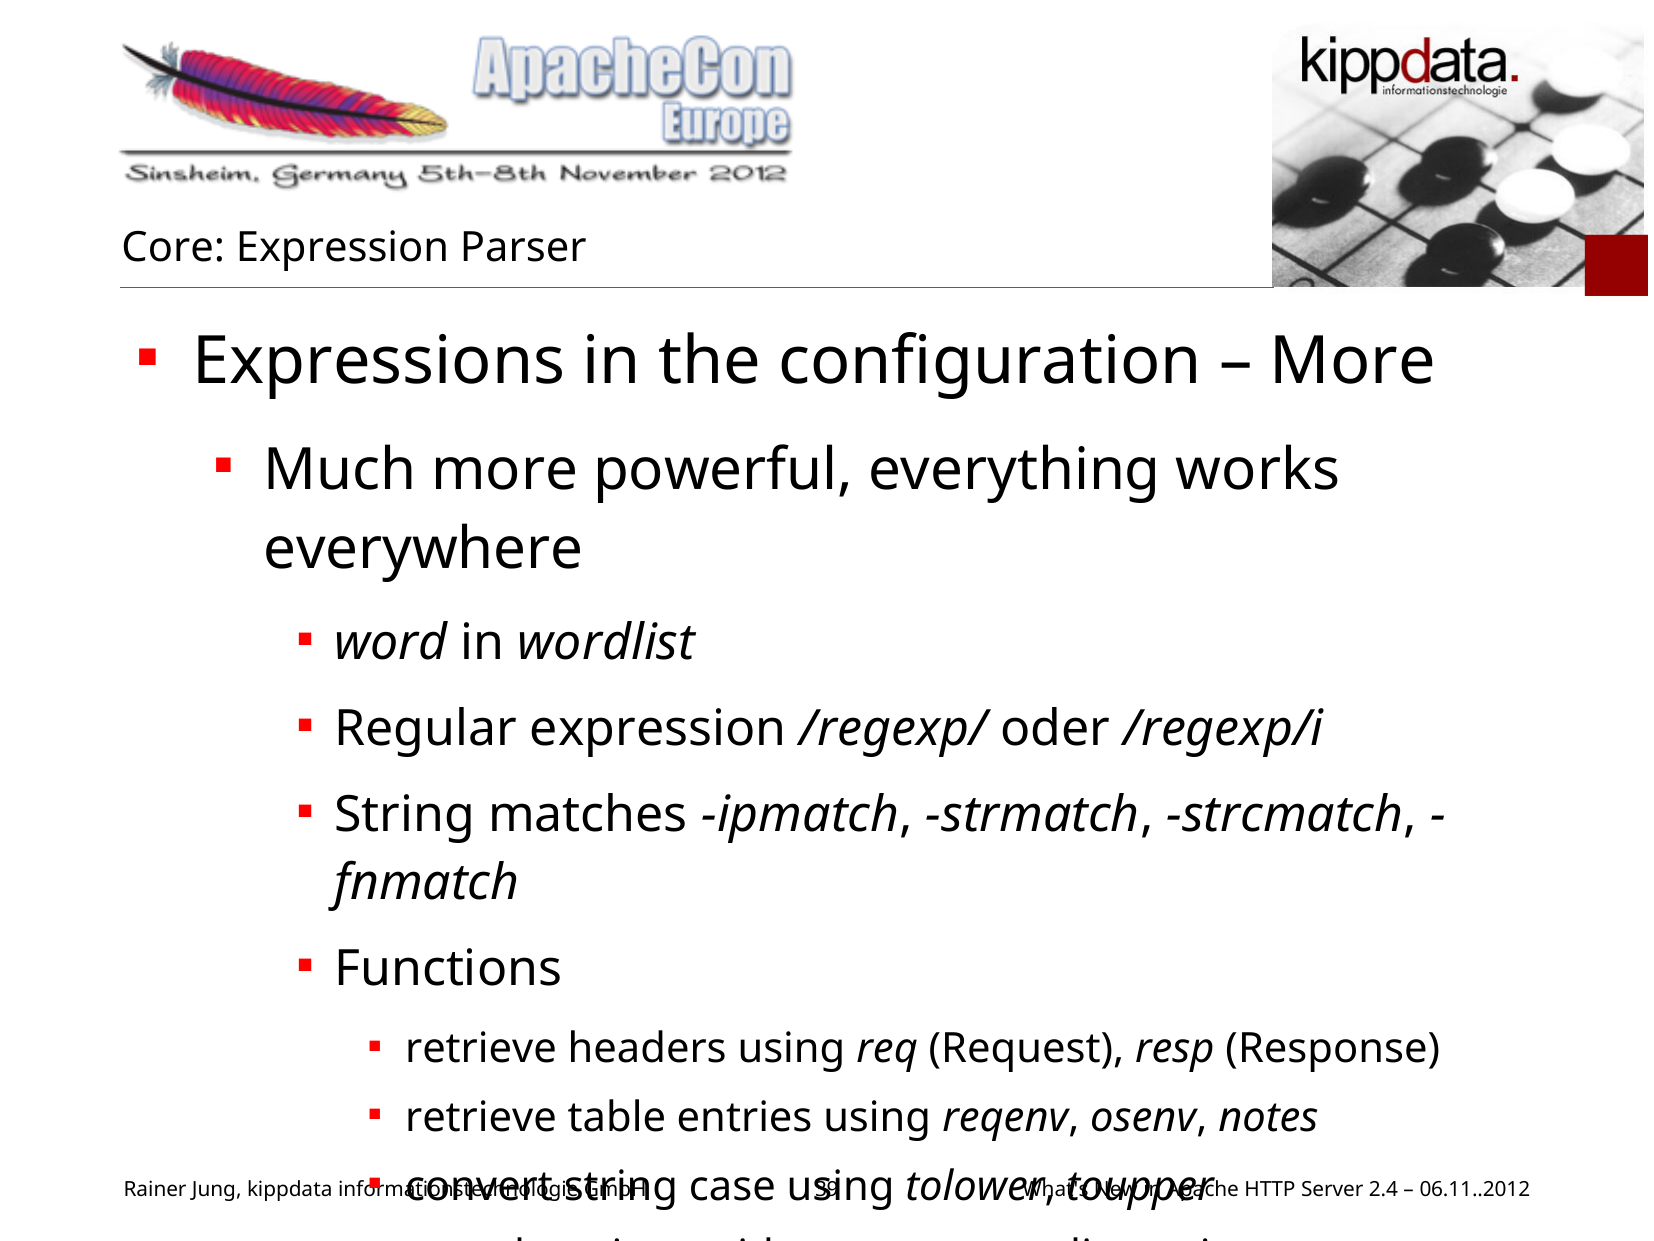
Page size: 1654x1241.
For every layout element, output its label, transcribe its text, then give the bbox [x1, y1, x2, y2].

picture [1272, 5, 1648, 302]
picture [113, 32, 797, 195]
title Core: Expression Parser [121, 204, 1242, 286]
list Expressions in the configuration – More Much more powerful, everything works everywhere word in wordlist Regular expression /regexp/ oder /regexp/i String matches -ipmatch, -strmatch, -strcmatch, -fnmatch Functions retrieve headers using req (Request), resp (Response) retrieve table entries using reqenv, osenv, notes convert string case using tolower, toupper encode strings with percent encoding using escape, unescape and much more! [121, 312, 1534, 1150]
